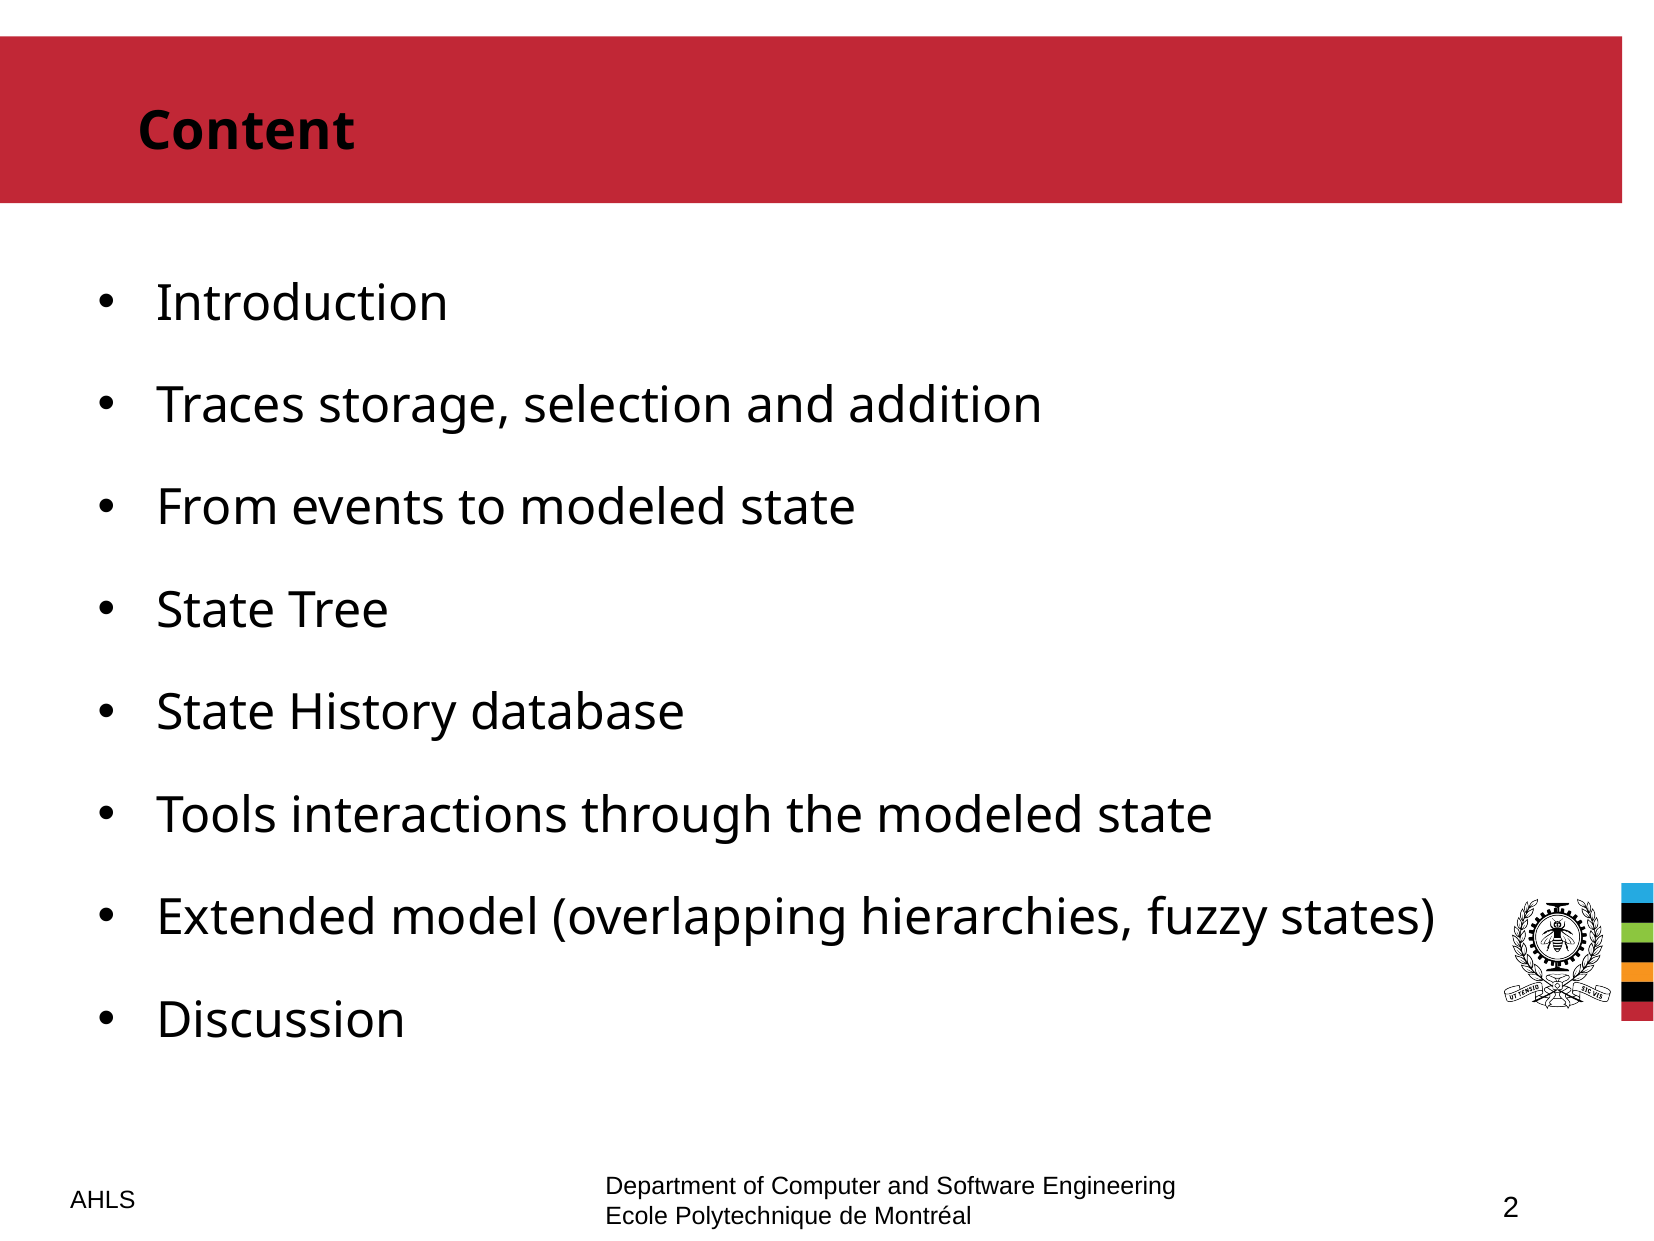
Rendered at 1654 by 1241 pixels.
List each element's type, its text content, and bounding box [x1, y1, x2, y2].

title Content [103, 62, 1421, 168]
picture [1615, 883, 1654, 1021]
list Introduction Traces storage, selection and addition From events to modeled state State Tree State History database Tools interactions through the modeled state Extended model (overlapping hierarchies, fuzzy states) Discussion [82, 232, 1615, 1163]
